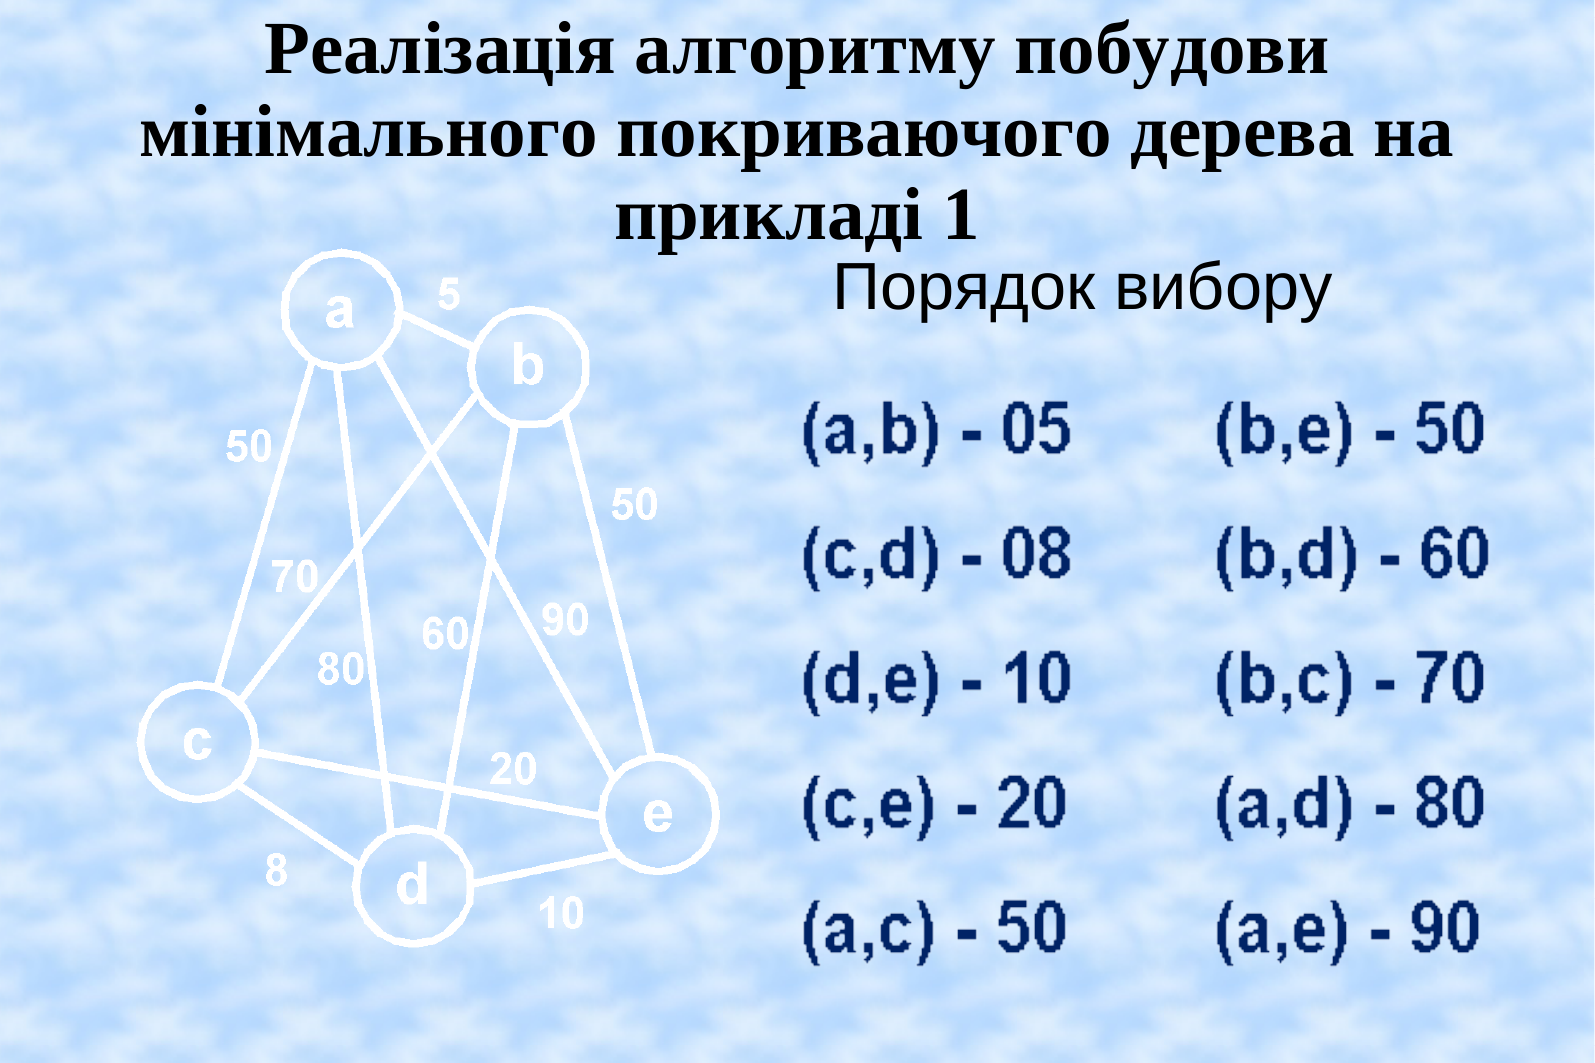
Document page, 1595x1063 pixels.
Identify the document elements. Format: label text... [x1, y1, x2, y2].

picture [0, 0, 1595, 1063]
title Реалізація алгоритму побудови мінімального покриваючого дерева на прикладі 1 [79, 6, 1515, 256]
list Порядок вибору [814, 248, 1516, 951]
